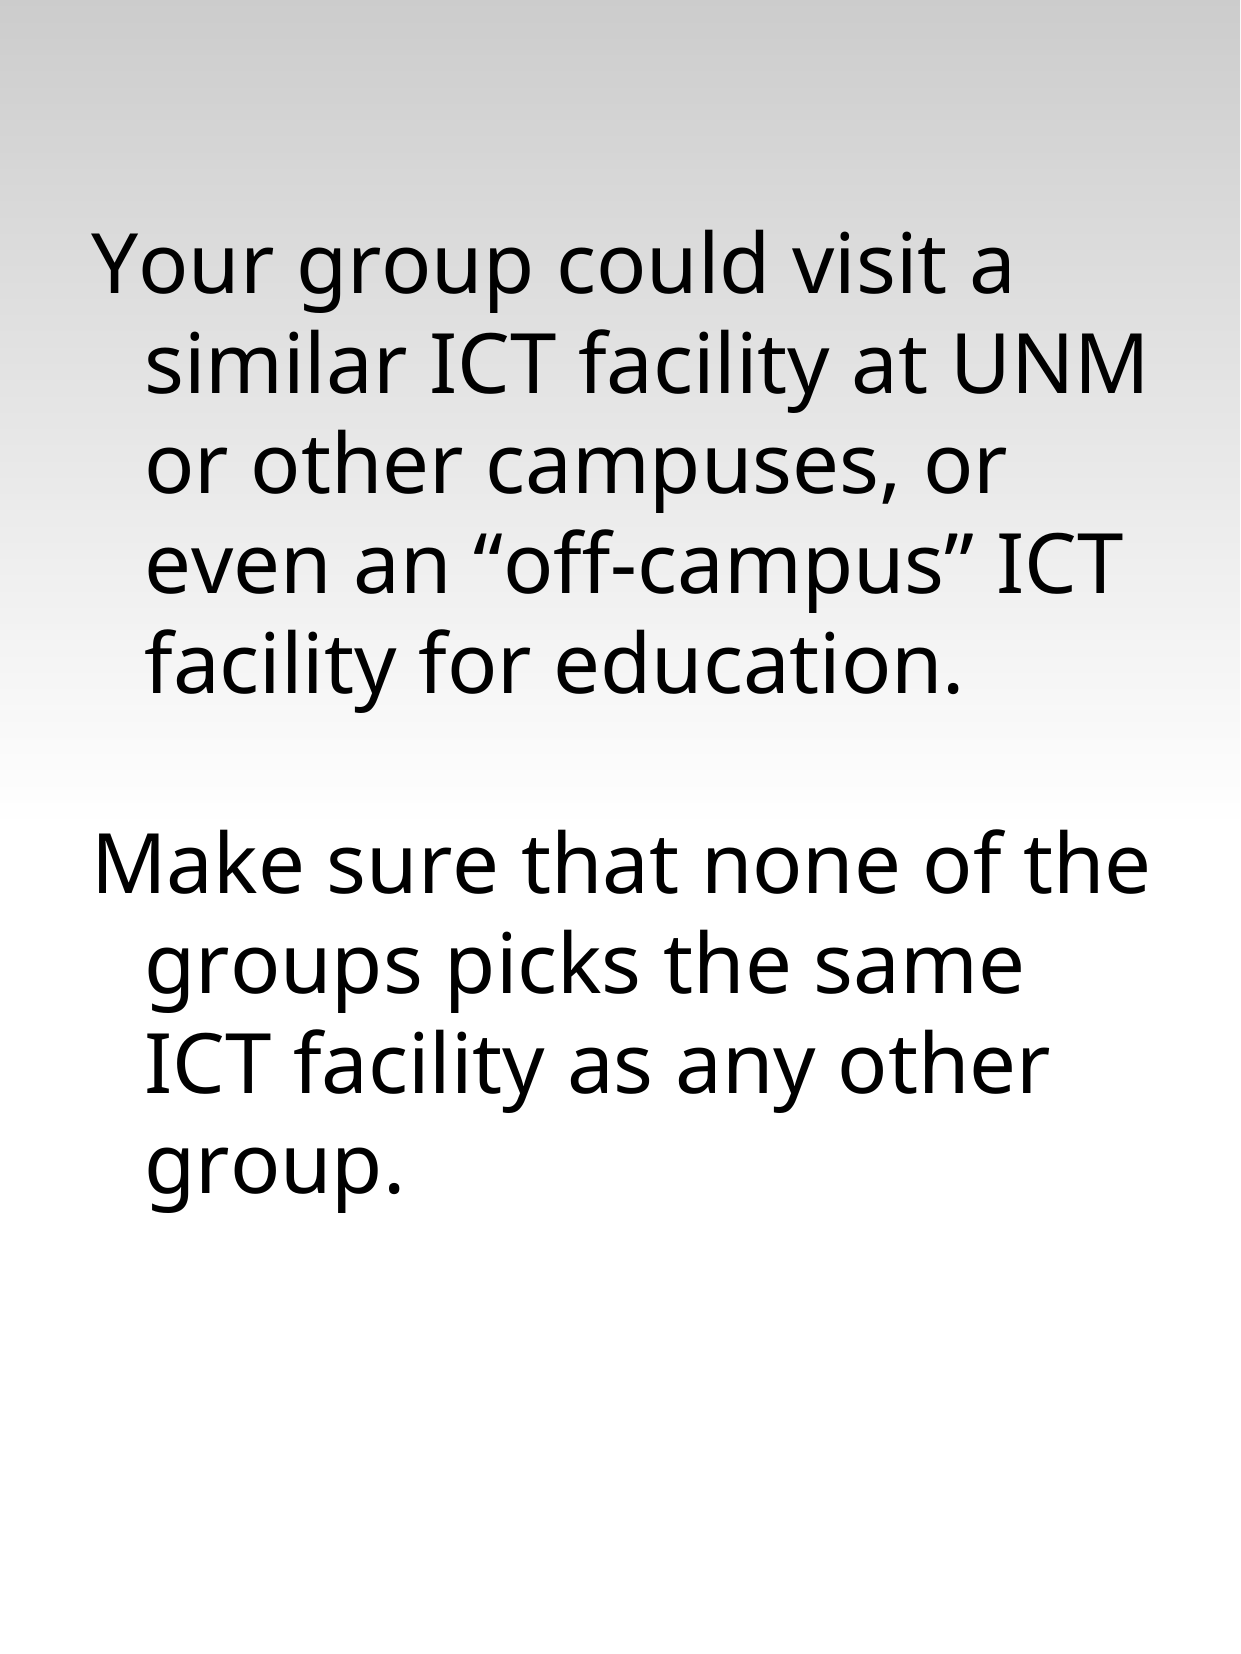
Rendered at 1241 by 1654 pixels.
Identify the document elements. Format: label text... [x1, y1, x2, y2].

text_box Your group could visit a similar ICT facility at UNM or other campuses, or even an “off-campus” ICT facility for education. Make sure that none of the groups picks the same ICT facility as any other group. [59, 147, 1182, 1418]
